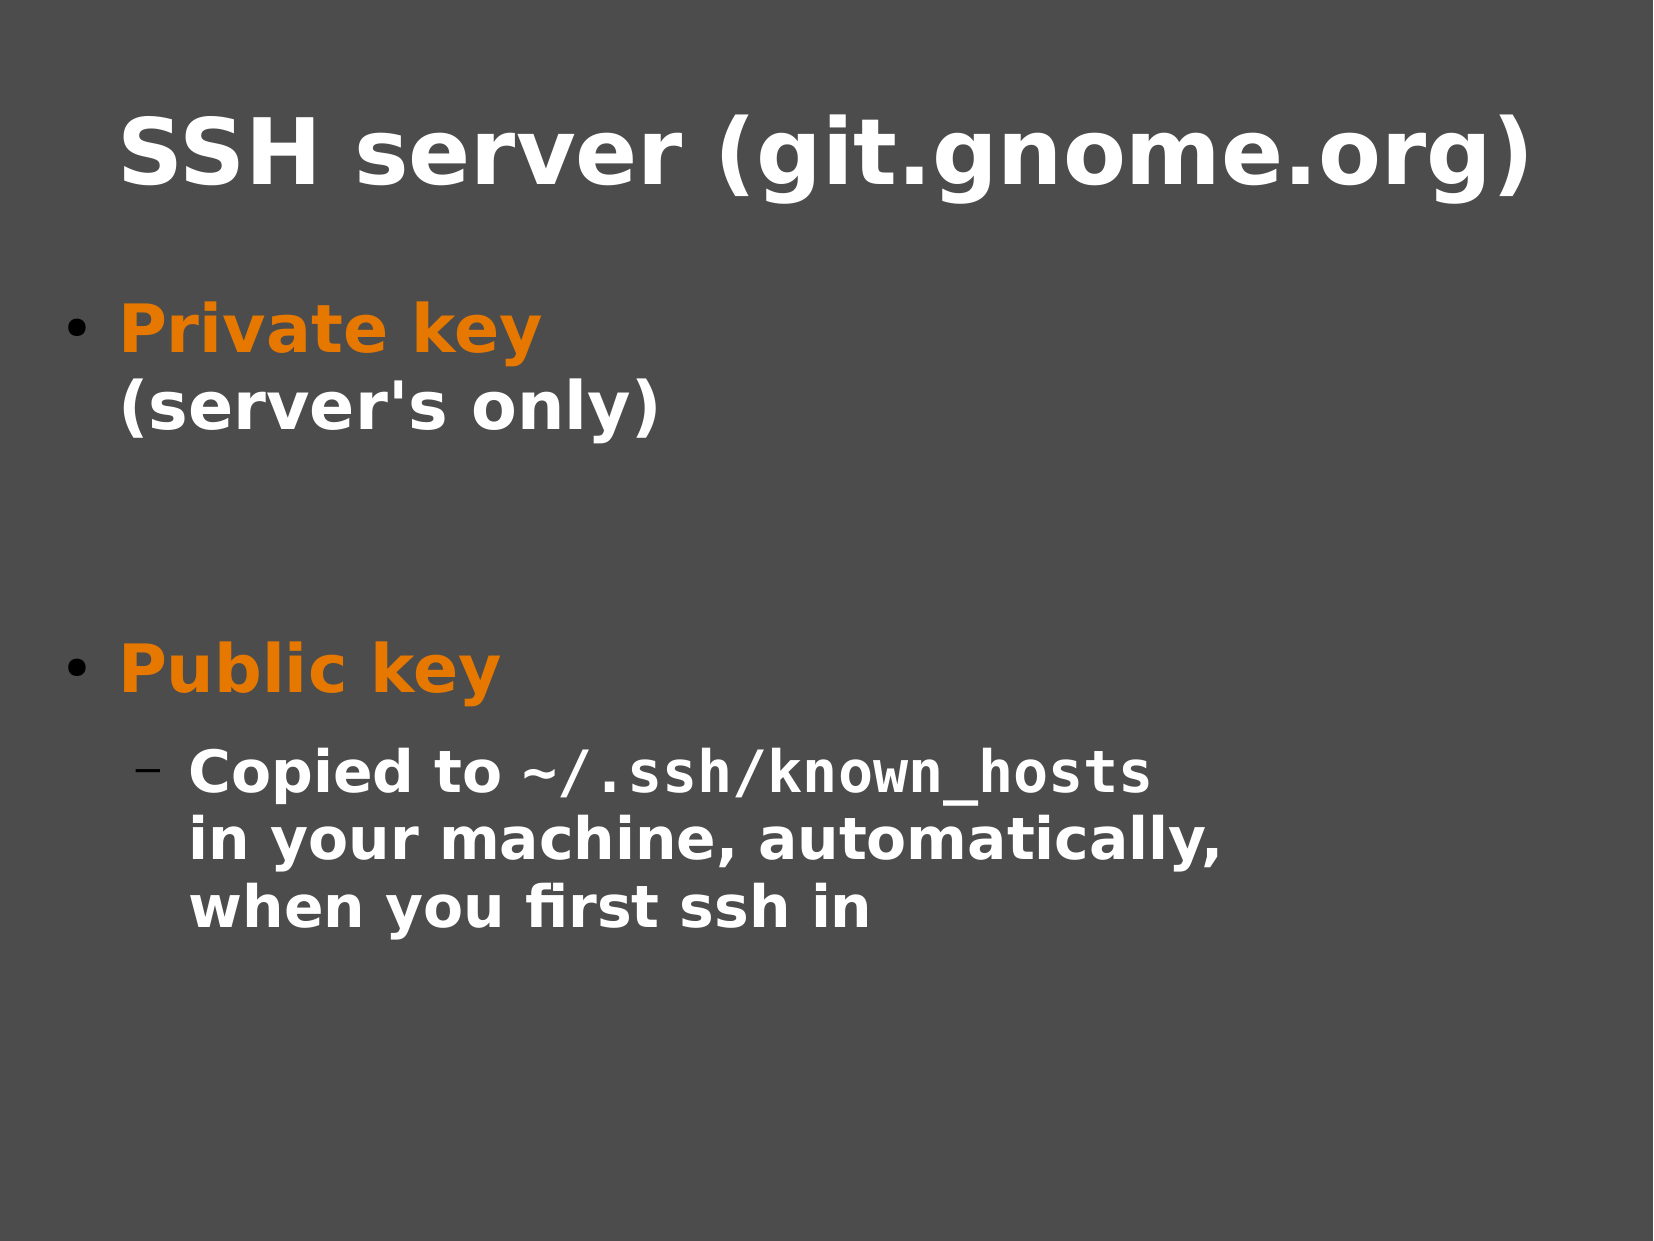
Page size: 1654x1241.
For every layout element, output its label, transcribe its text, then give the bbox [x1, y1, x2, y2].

title SSH server (git.gnome.org) [82, 49, 1571, 257]
list Private key (server's only) Public key Copied to ~/.ssh/known_hosts in your machine, automatically, when you first ssh in [47, 290, 1229, 1222]
